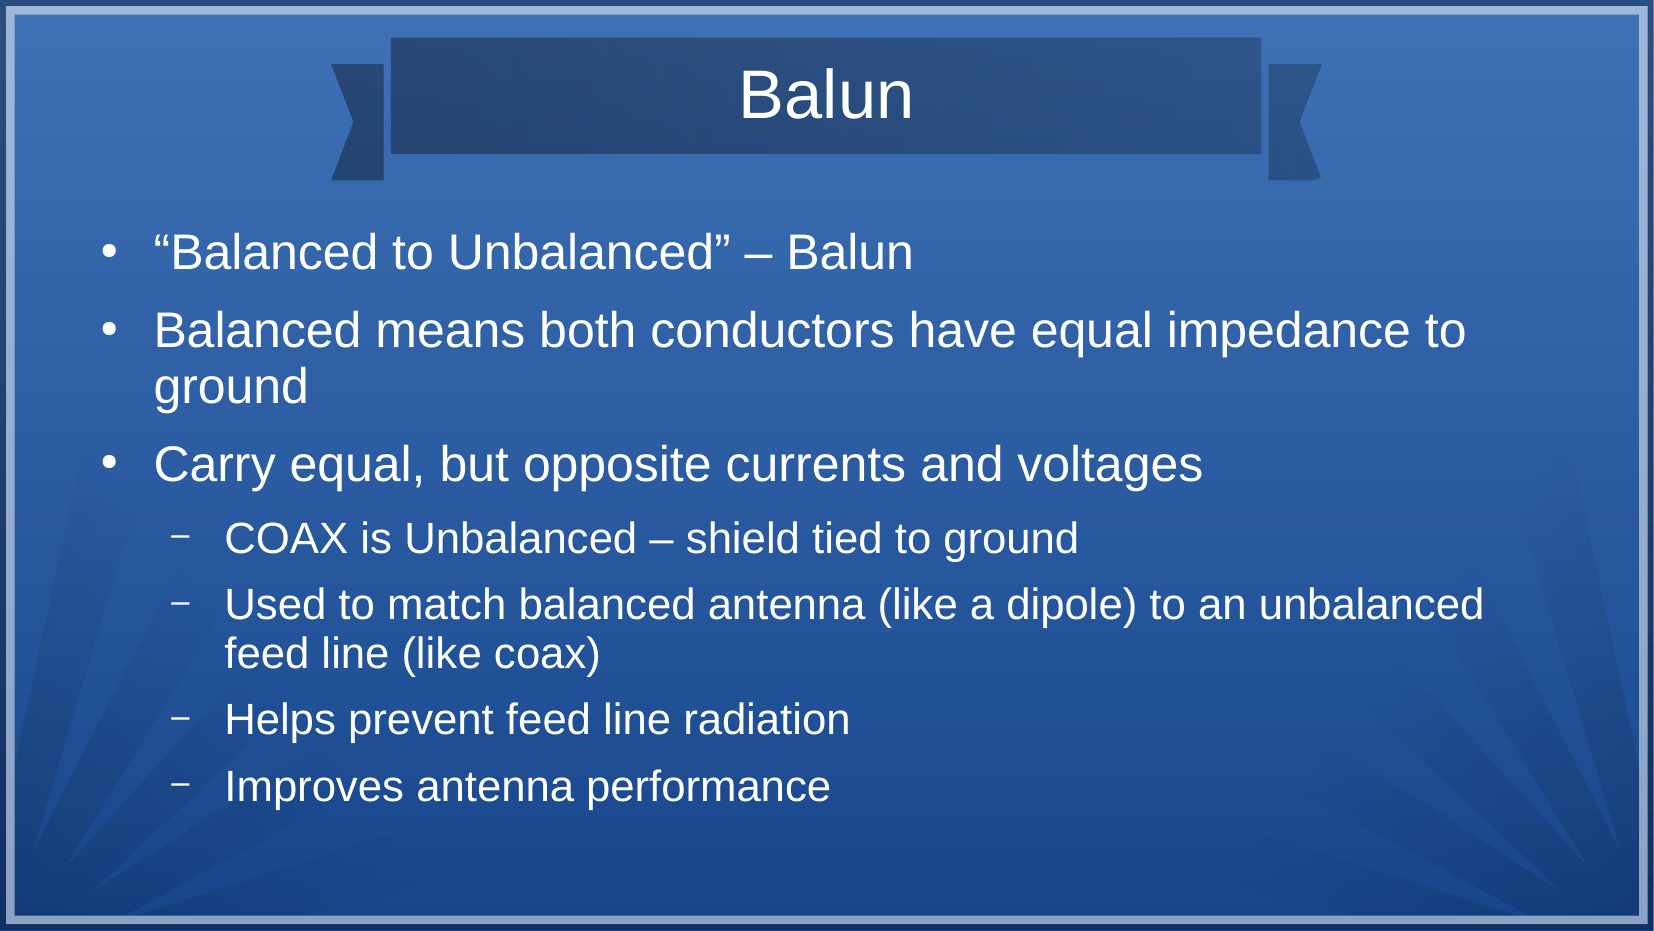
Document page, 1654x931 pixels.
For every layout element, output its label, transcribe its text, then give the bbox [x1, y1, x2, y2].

title Balun [389, 35, 1264, 154]
list “Balanced to Unbalanced” – Balun Balanced means both conductors have equal impedance to ground Carry equal, but opposite currents and voltages COAX is Unbalanced – shield tied to ground Used to match balanced antenna (like a dipole) to an unbalanced feed line (like coax) Helps prevent feed line radiation Improves antenna performance [82, 224, 1571, 848]
